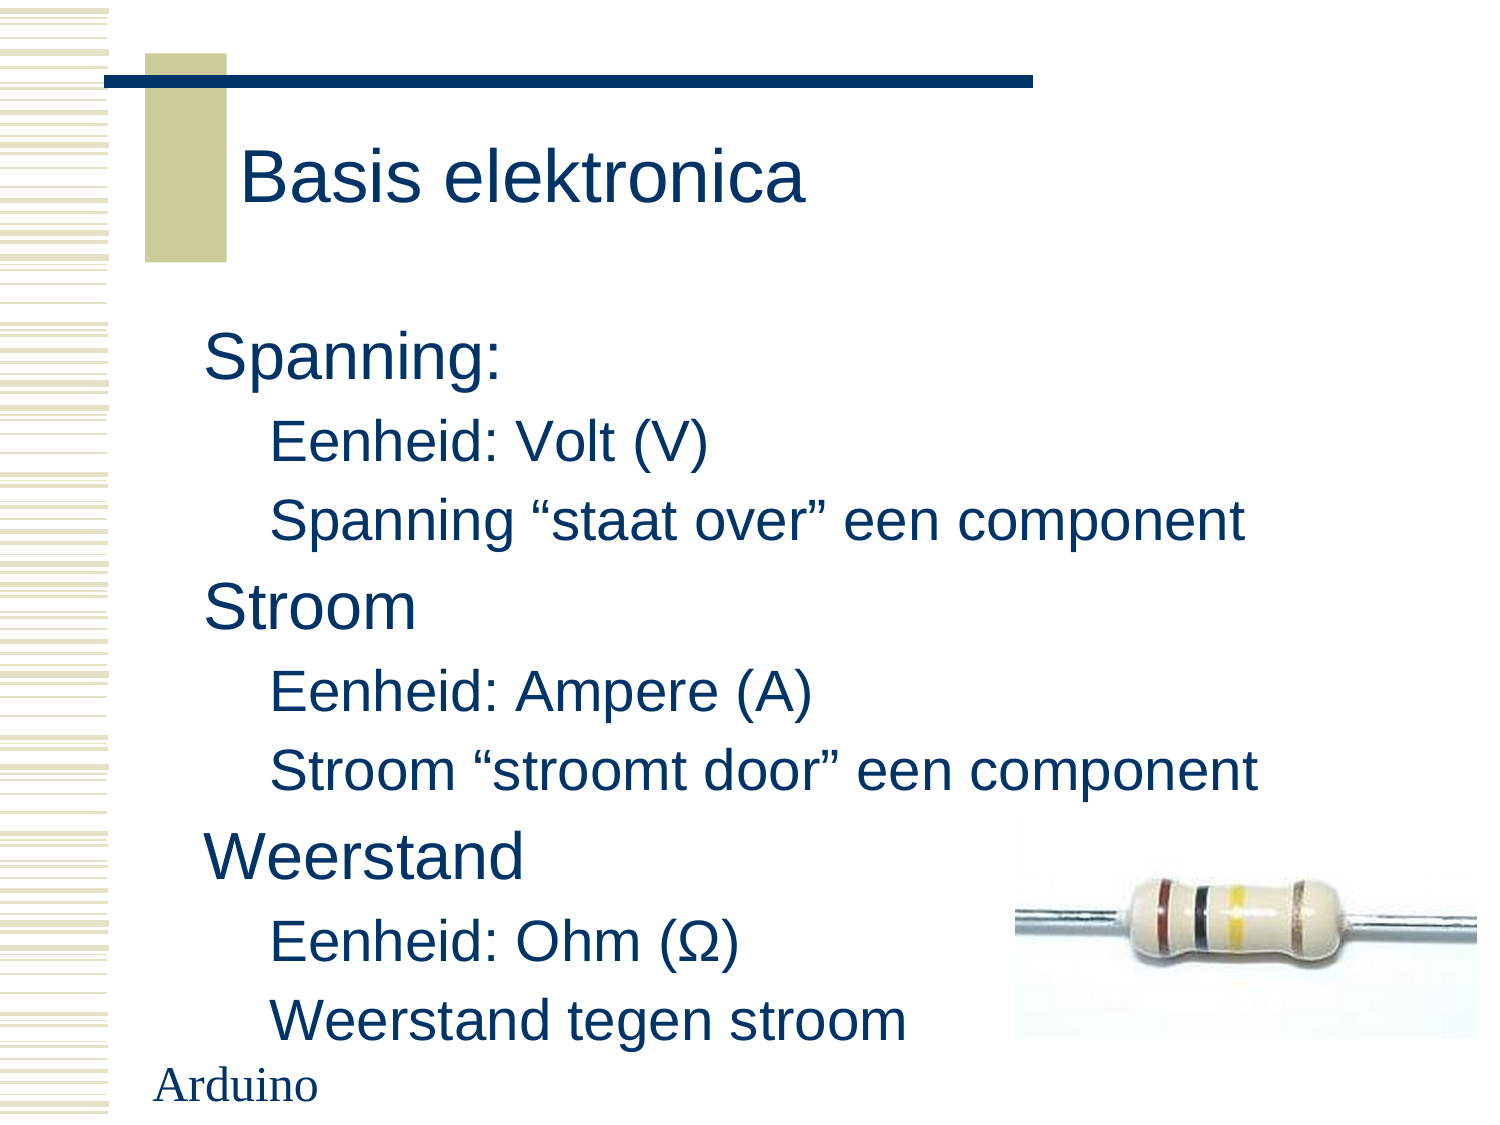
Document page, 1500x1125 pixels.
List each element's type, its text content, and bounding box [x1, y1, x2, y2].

picture [1015, 814, 1477, 1039]
title Basis elektronica [225, 99, 1436, 263]
list Spanning: Eenheid: Volt (V) Spanning “staat over” een component Stroom Eenheid: Ampere (A) Stroom “stroomt door” een component Weerstand Eenheid: Ohm (Ω) Weerstand tegen stroom [132, 312, 1439, 1062]
